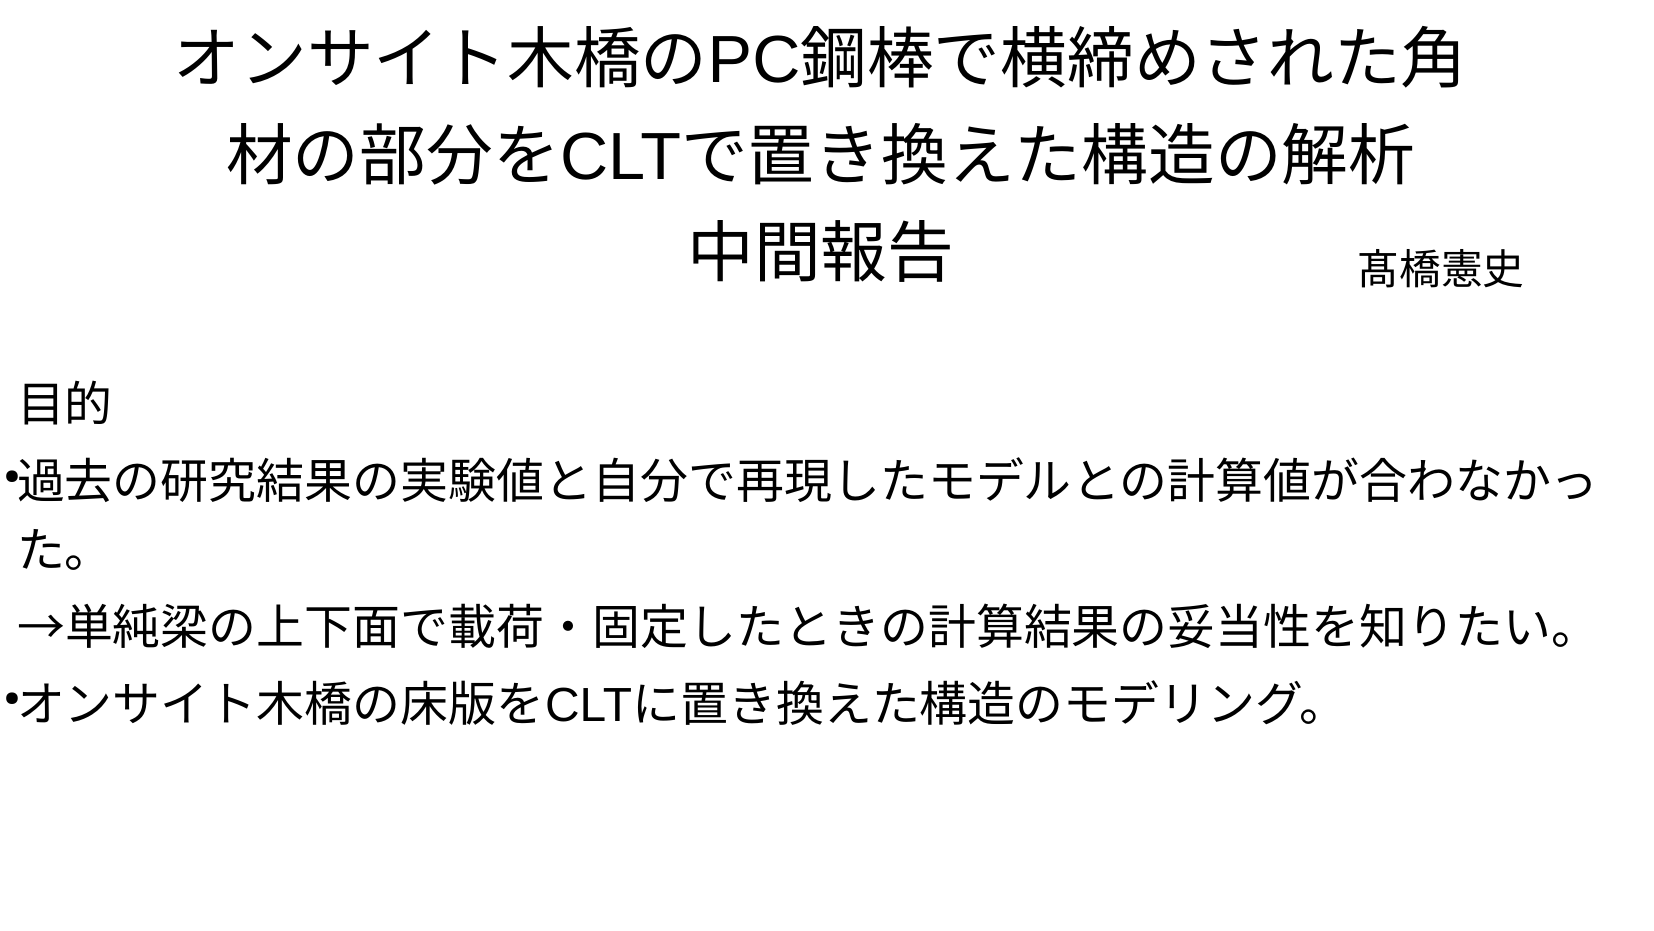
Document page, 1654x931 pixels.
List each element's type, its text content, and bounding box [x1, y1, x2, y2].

subtitle 髙橋憲史 [1322, 236, 1560, 297]
list 目的 過去の研究結果の実験値と自分で再現したモデルとの計算値が合わなかった。 →単純梁の上下面で載荷・固定したときの計算結果の妥当性を知りたい。 オンサイト木橋の床版をCLTに置き換えた構造のモデリング。 [0, 366, 1642, 768]
title オンサイト木橋のPC鋼棒で横締めされた角材の部分をCLTで置き換えた構造の解析 中間報告 [153, 5, 1489, 296]
